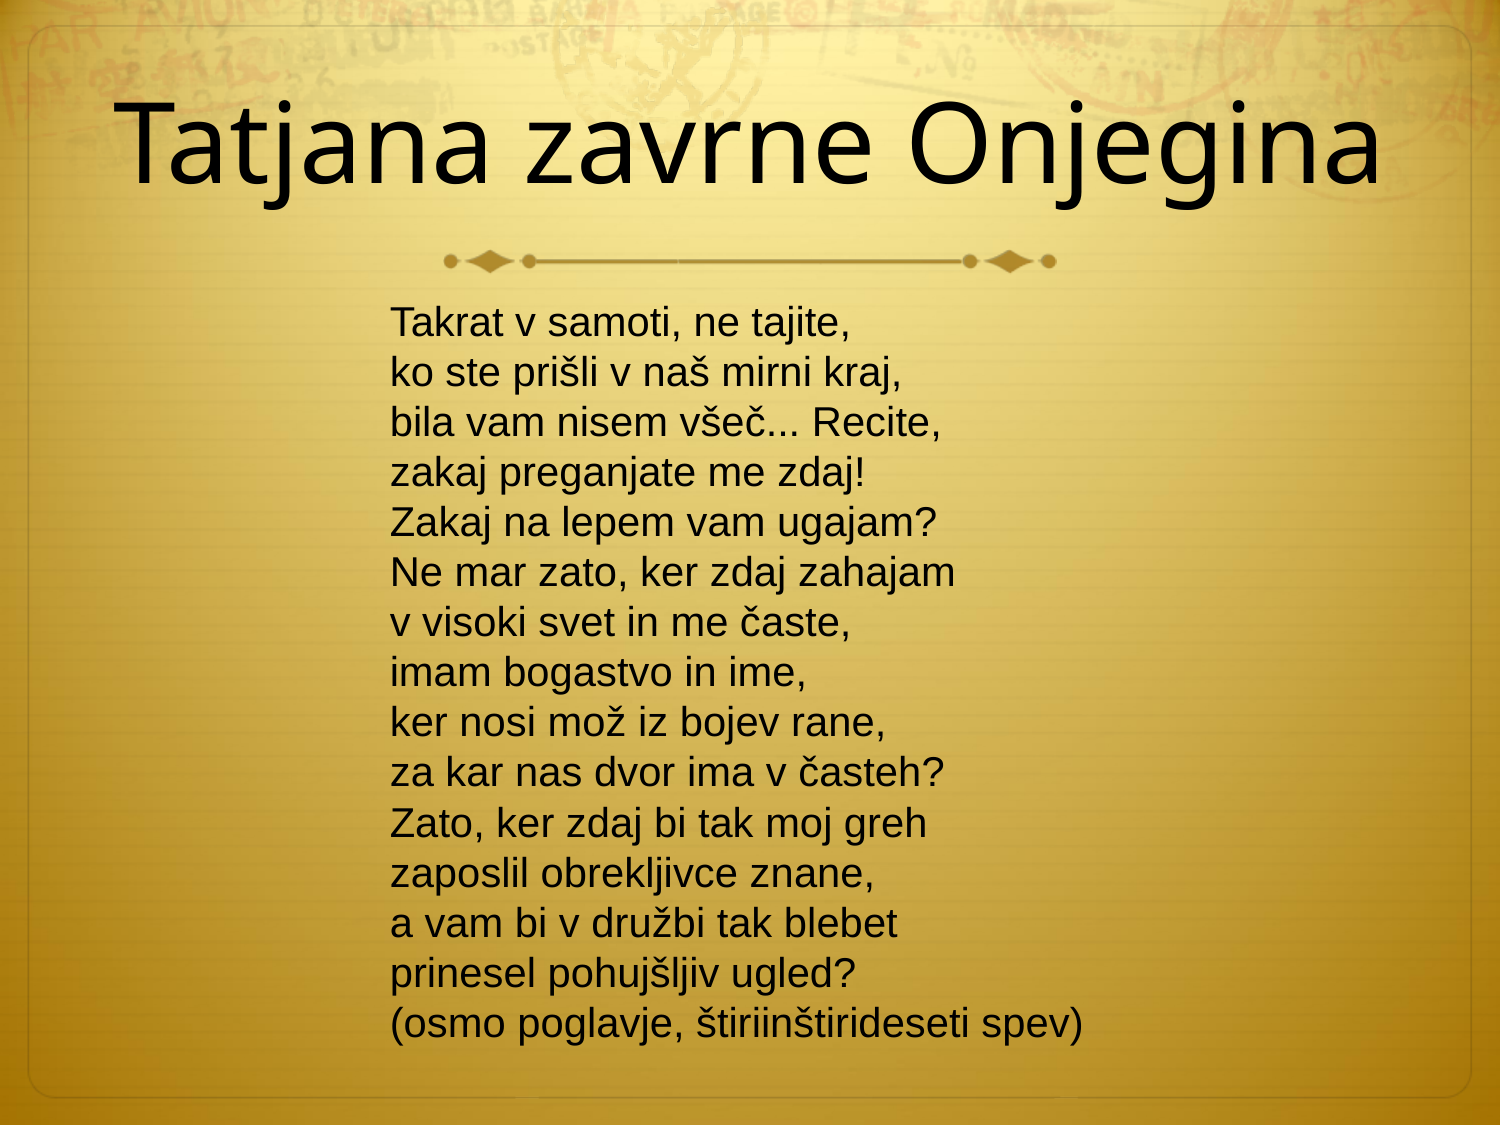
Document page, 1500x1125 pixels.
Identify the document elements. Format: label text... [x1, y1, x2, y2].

picture [0, 0, 1500, 1125]
title Tatjana zavrne Onjegina [93, 45, 1407, 233]
text_box Takrat v samoti, ne tajite, ko ste prišli v naš mirni kraj, bila vam nisem všeč... Recite, zakaj preganjate me zdaj! Zakaj na lepem vam ugajam? Ne mar zato, ker zdaj zahajam v visoki svet in me časte, imam bogastvo in ime, ker nosi mož iz bojev rane, za kar nas dvor ima v časteh? Zato, ker zdaj bi tak moj greh zaposlil obrekljivce znane, a vam bi v družbi tak blebet prinesel pohujšljiv ugled? (osmo poglavje, štiriinštirideseti spev) [374, 237, 1125, 1053]
